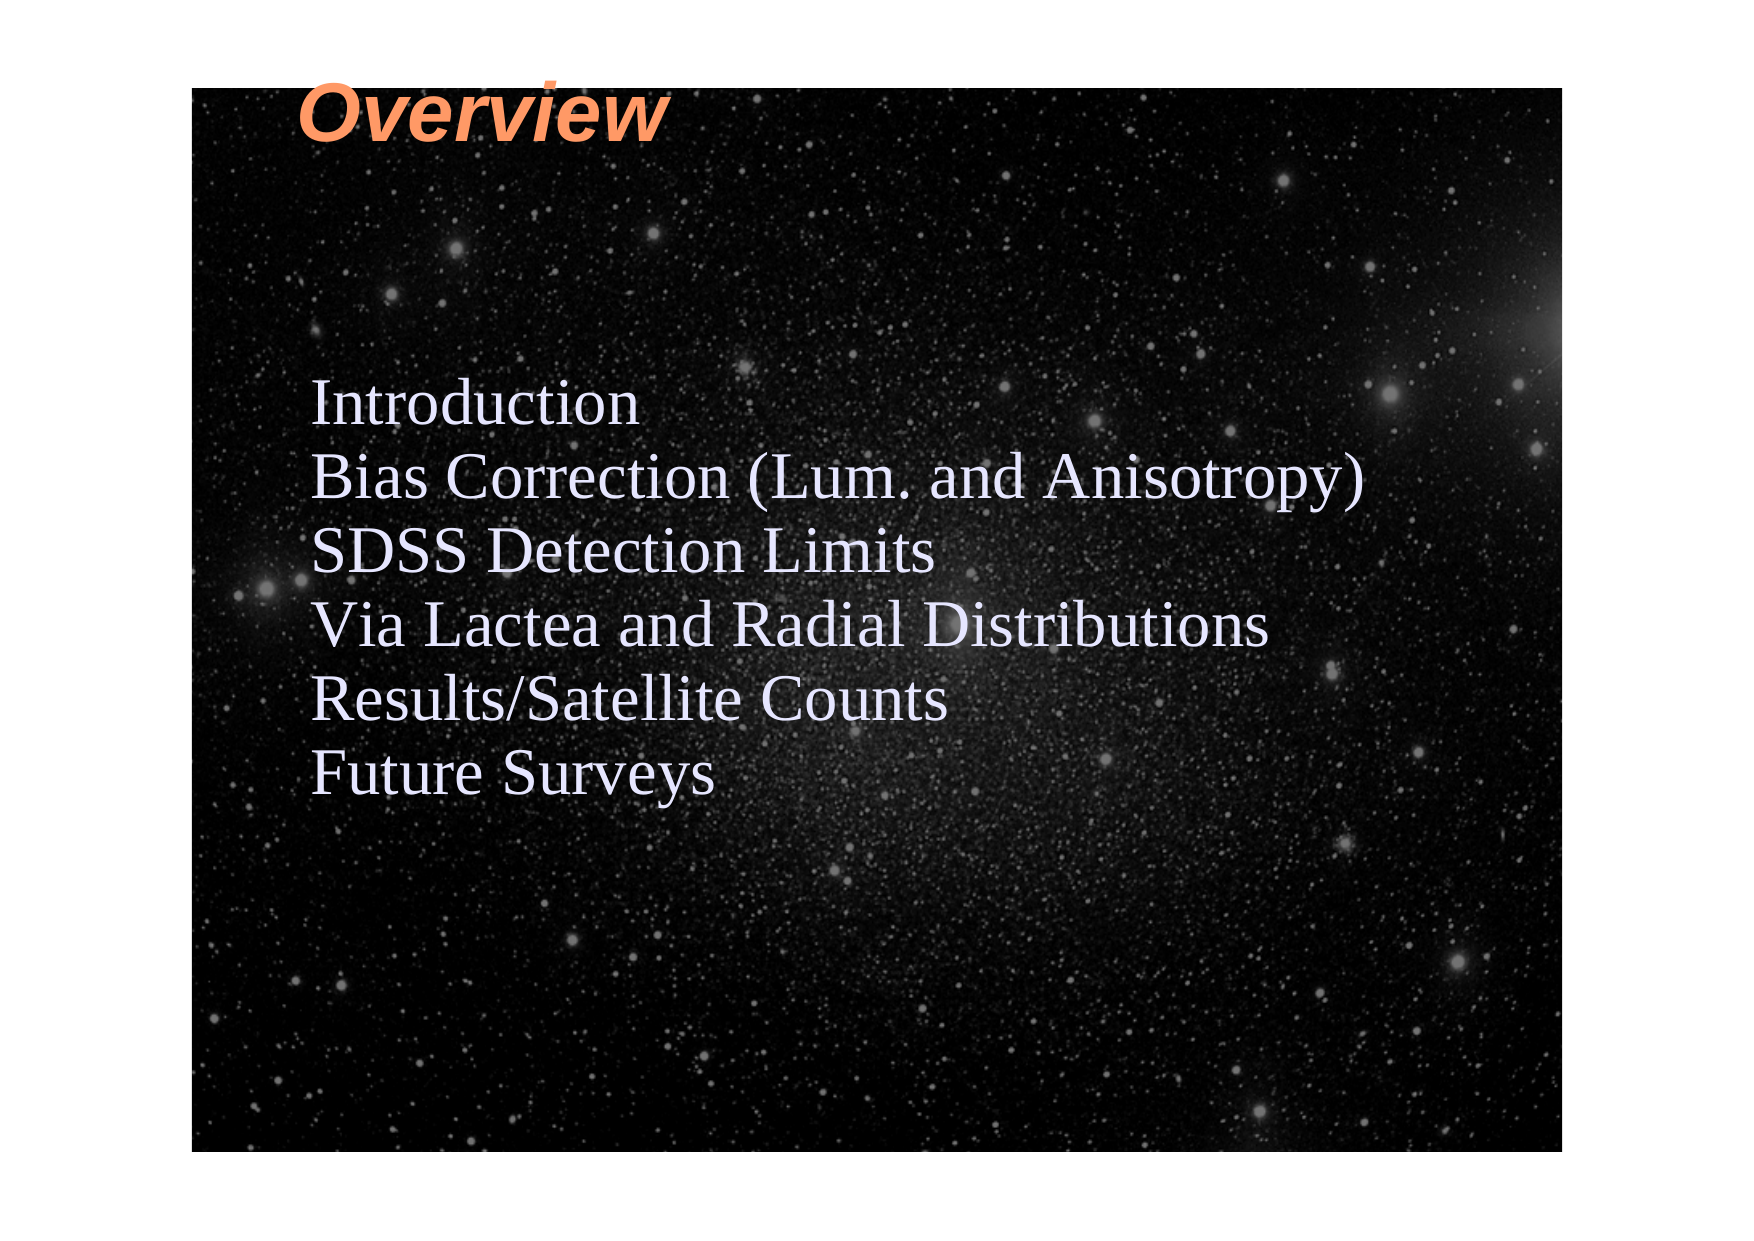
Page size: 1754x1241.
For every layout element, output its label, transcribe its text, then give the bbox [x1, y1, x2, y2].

list Introduction Bias Correction (Lum. and Anisotropy) SDSS Detection Limits Via Lactea and Radial Distributions Results/Satellite Counts Future Surveys [292, 364, 1486, 1059]
picture [191, 88, 1563, 1152]
title Overview [296, 23, 1467, 202]
